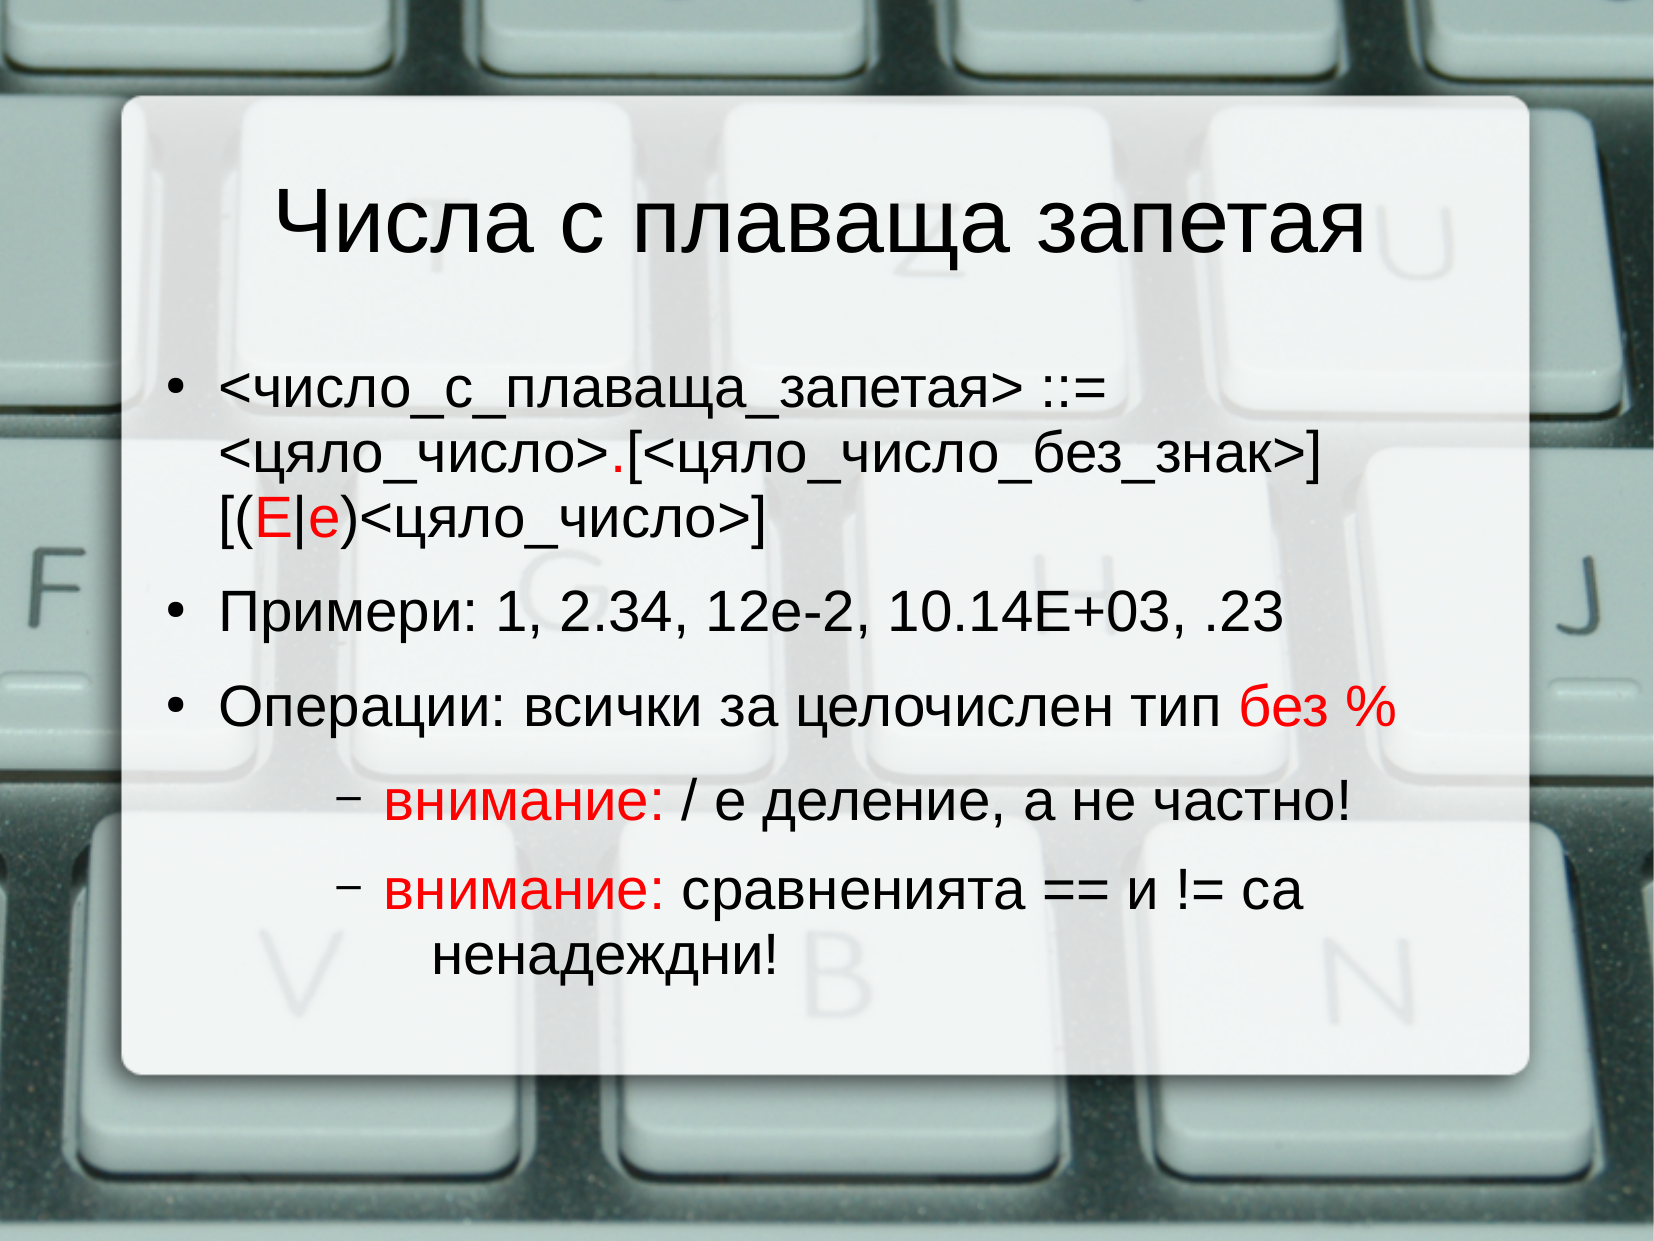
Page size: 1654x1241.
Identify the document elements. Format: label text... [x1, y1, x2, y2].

picture [0, 0, 1654, 1241]
list <число_с_плаваща_запетая> ::= <цяло_число>.[<цяло_число_без_знак>] [(E|e)<цяло_число>] Примери: 1, 2.34, 12e-2, 10.14E+03, .23 Операции: всички за целочислен тип без % внимание: / е деление, а не частно! внимание: сравненията == и != са ненадеждни! [147, 354, 1506, 1074]
title Числа с плаваща запетая [135, 117, 1506, 325]
